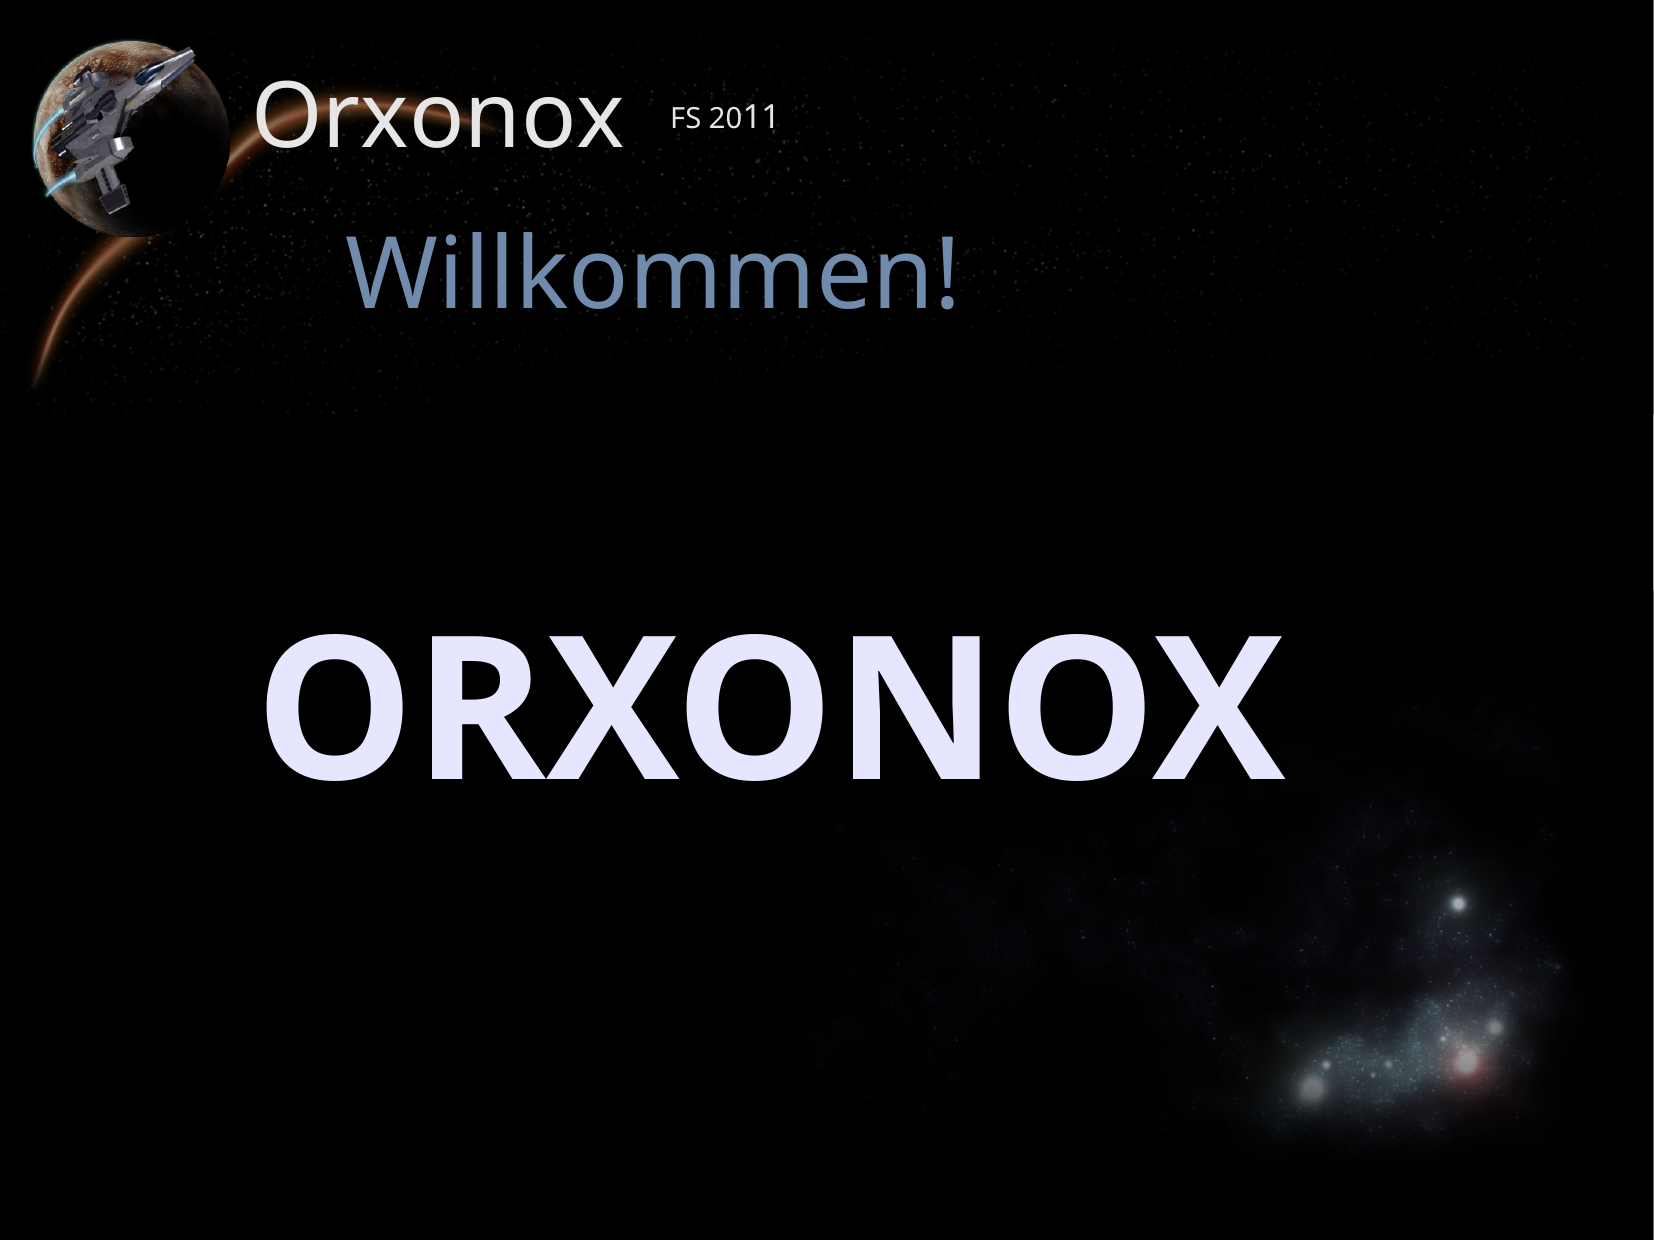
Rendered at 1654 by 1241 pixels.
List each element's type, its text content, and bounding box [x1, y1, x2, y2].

picture [644, 590, 1654, 1240]
text_box ORXONOX [255, 560, 1418, 844]
picture [0, 0, 1654, 521]
text_box Willkommen! [330, 194, 1306, 310]
